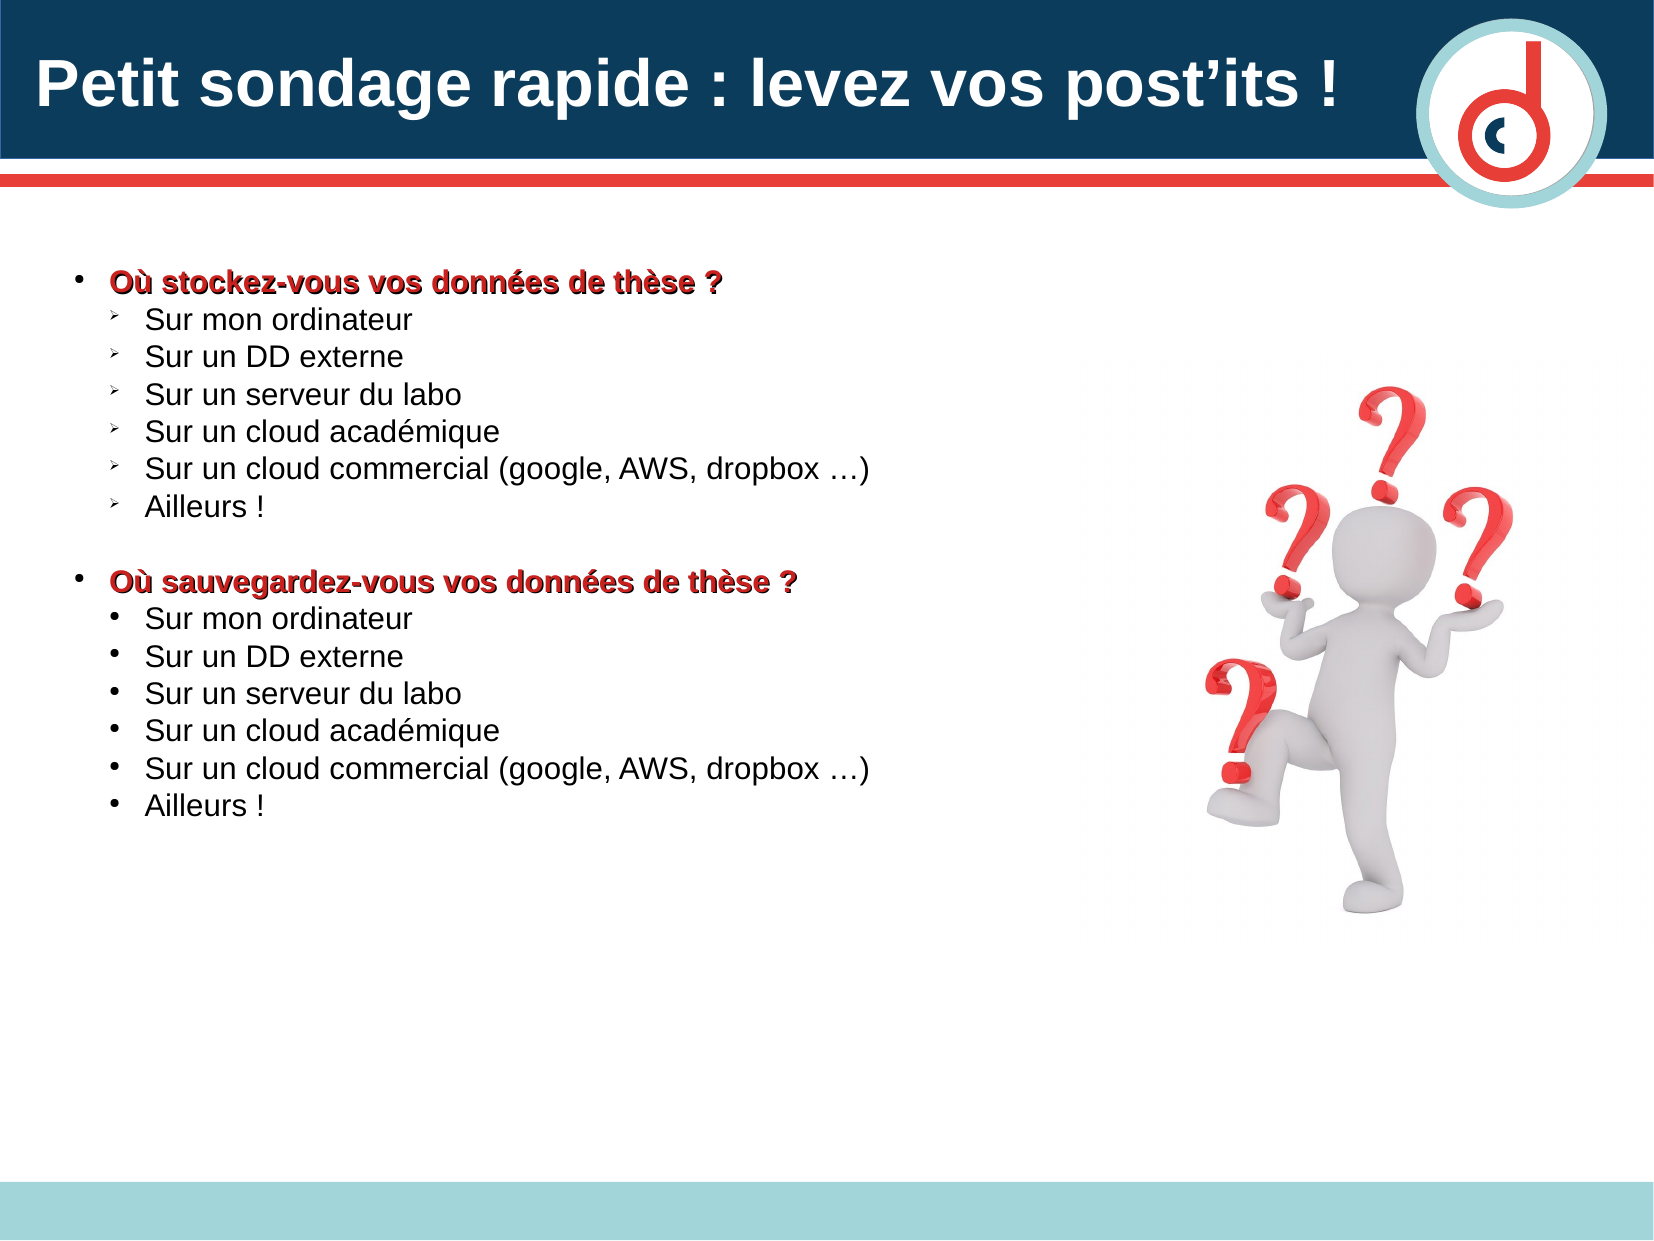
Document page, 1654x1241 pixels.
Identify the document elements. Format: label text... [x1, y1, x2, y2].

title Petit sondage rapide : levez vos post’its ! [35, 11, 1430, 159]
text_box Où stockez-vous vos données de thèse ? Sur mon ordinateur Sur un DD externe Sur un serveur du labo Sur un cloud académique Sur un cloud commercial (google, AWS, dropbox …) Ailleurs ! Où sauvegardez-vous vos données de thèse ? Sur mon ordinateur Sur un DD externe Sur un serveur du labo Sur un cloud académique Sur un cloud commercial (google, AWS, dropbox …) Ailleurs ! [59, 254, 1595, 1152]
picture [1062, 354, 1654, 945]
